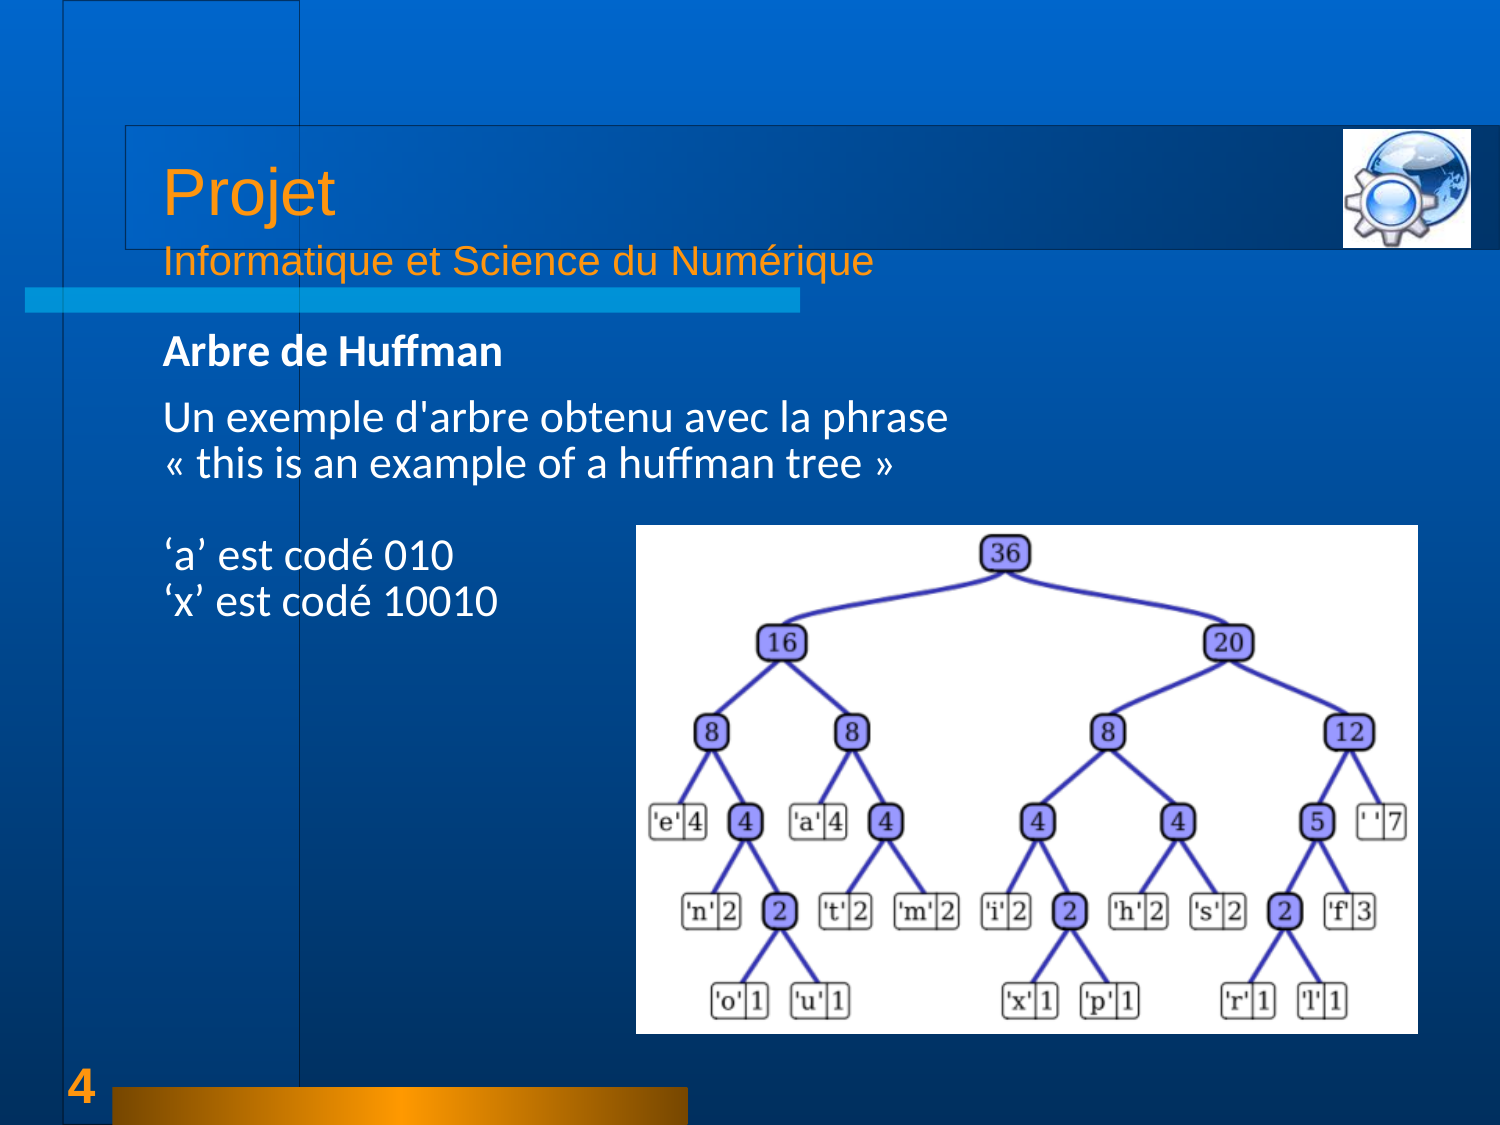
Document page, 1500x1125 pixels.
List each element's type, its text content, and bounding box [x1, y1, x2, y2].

text_box Arbre de Huffman Un exemple d'arbre obtenu avec la phrase « this is an example of a huffman tree » ‘a’ est codé 010 ‘x’ est codé 10010 [147, 324, 1418, 998]
picture [1343, 129, 1471, 248]
picture [636, 525, 1418, 1034]
